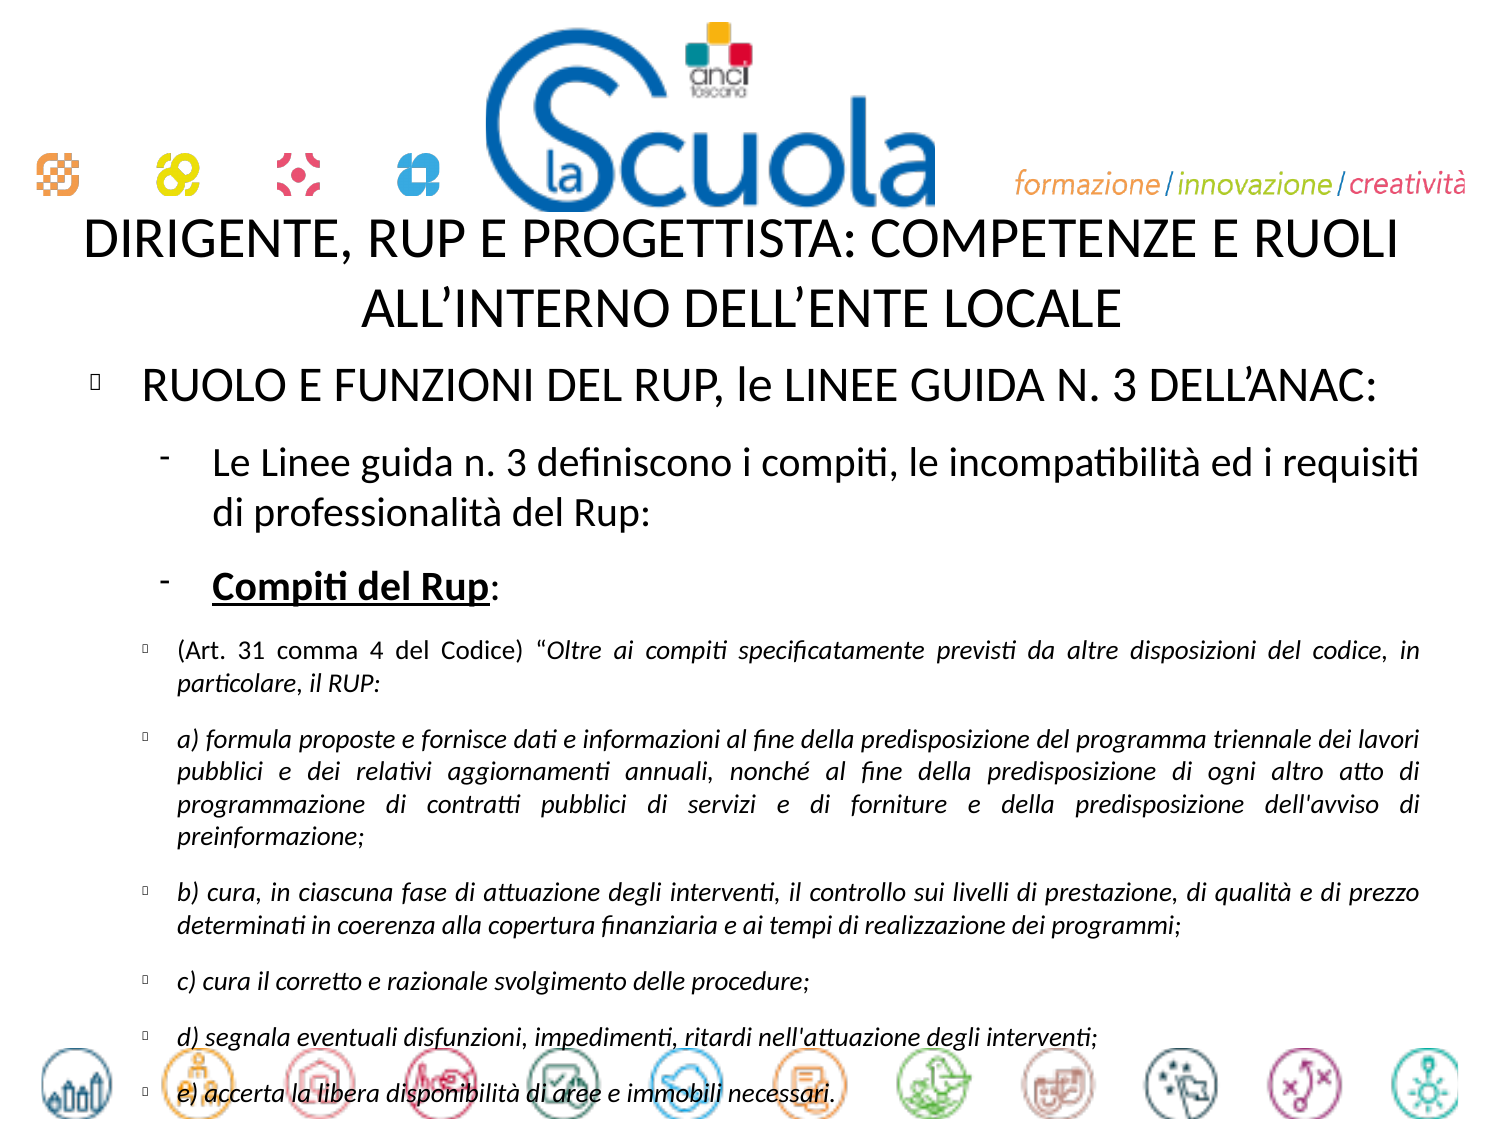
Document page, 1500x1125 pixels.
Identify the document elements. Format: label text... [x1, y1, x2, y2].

text_box DIRIGENTE, RUP E PROGETTISTA: COMPETENZE E RUOLI ALL’INTERNO DELL’ENTE LOCALE [67, 175, 1418, 364]
text_box RUOLO E FUNZIONI DEL RUP, le LINEE GUIDA N. 3 DELL’ANAC: Le Linee guida n. 3 definiscono i compiti, le incompatibilità ed i requisiti di professionalità del Rup: Compiti del Rup: (Art. 31 comma 4 del Codice) “Oltre ai compiti specificatamente previsti da altre disposizioni del codice, in particolare, il RUP: a) formula proposte e fornisce dati e informazioni al fine della predisposizione del programma triennale dei lavori pubblici e dei relativi aggiornamenti annuali, nonché al fine della predisposizione di ogni altro atto di programmazione di contratti pubblici di servizi e di forniture e della predisposizione dell'avviso di preinformazione; b) cura, in ciascuna fase di attuazione degli interventi, il controllo sui livelli di prestazione, di qualità e di prezzo determinati in coerenza alla copertura finanziaria e ai tempi di realizzazione dei programmi; c) cura il corretto e razionale svolgimento delle procedure; d) segnala eventuali disfunzioni, impedimenti, ritardi nell'attuazione degli interventi; e) accerta la libera disponibilità di aree e immobili necessari. [70, 351, 1421, 1004]
